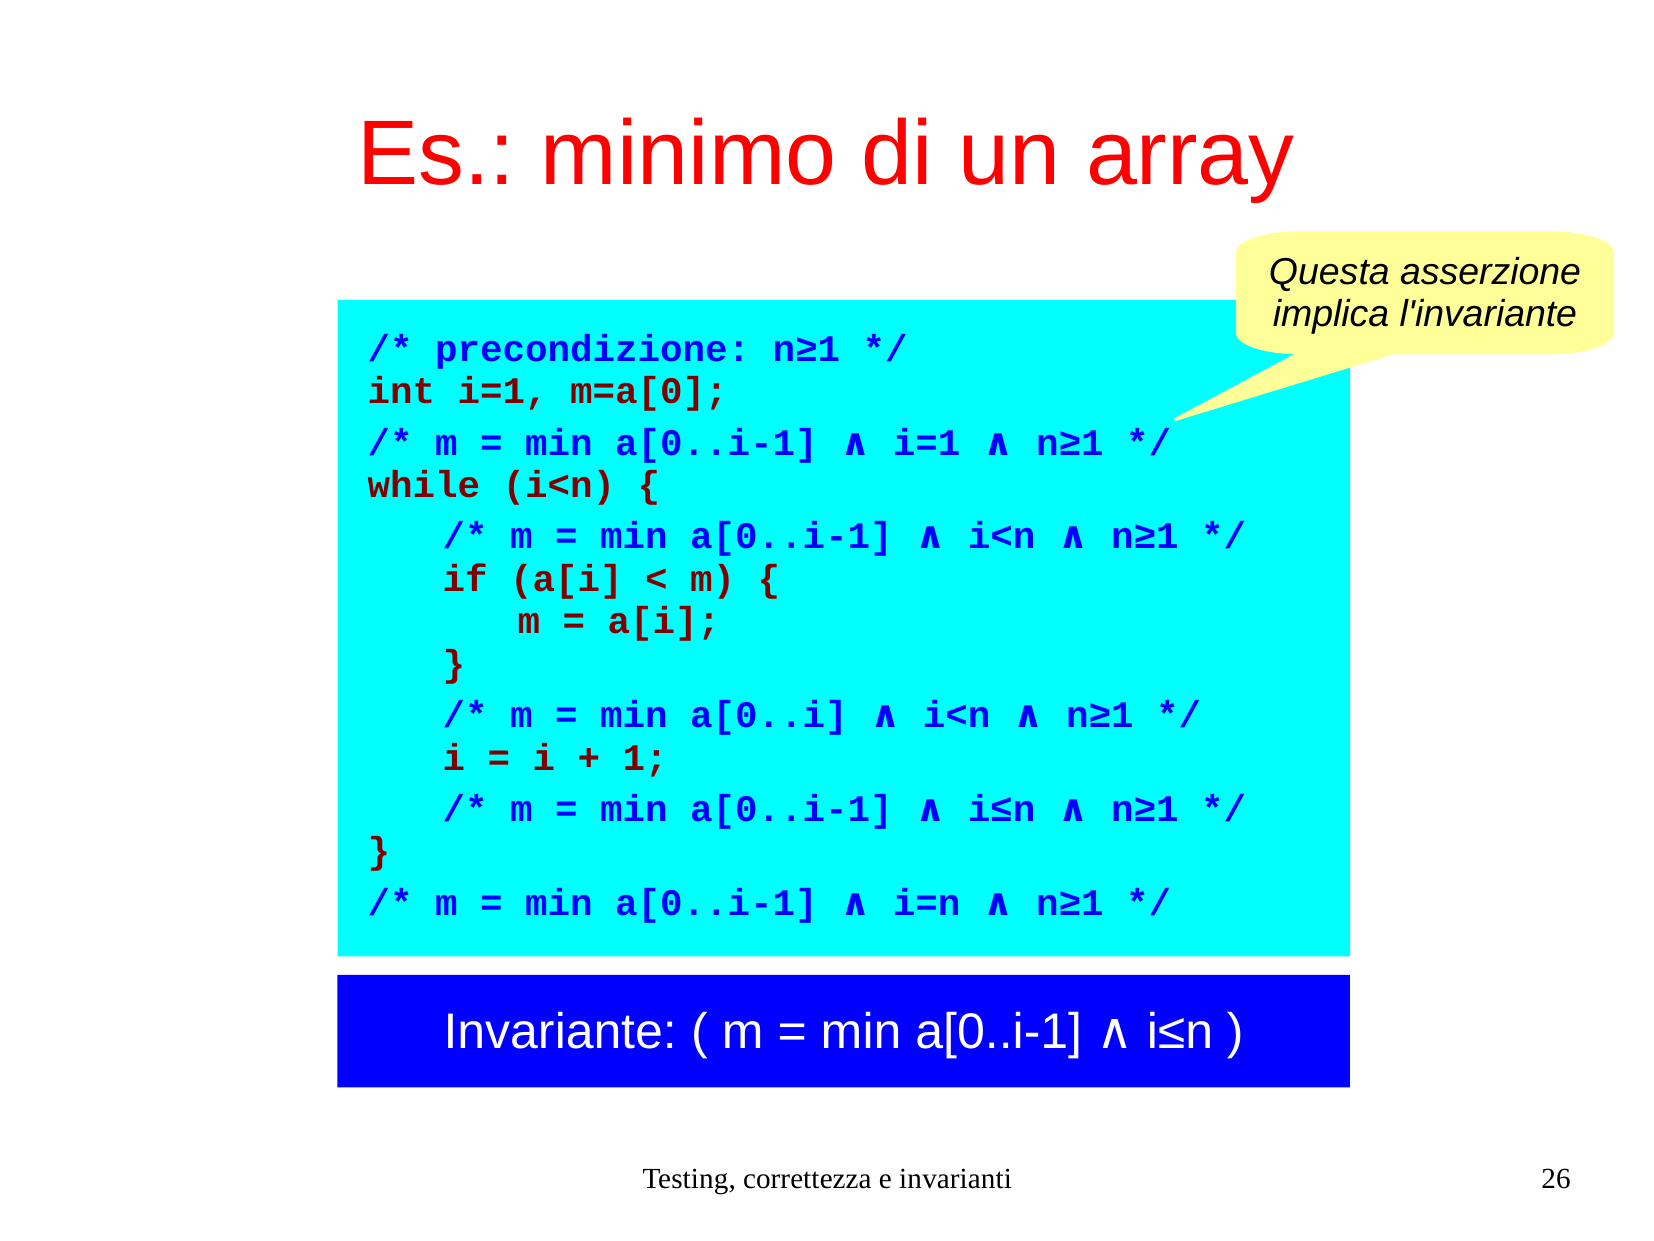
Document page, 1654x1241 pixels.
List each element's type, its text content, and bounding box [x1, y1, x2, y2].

text_box /* precondizione: n≥1 */ int i=1, m=a[0]; /* m = min a[0..i-1] ∧ i=1 ∧ n≥1 */ while (i<n) { /* m = min a[0..i-1] ∧ i<n ∧ n≥1 */ if (a[i] < m) { m = a[i]; } /* m = min a[0..i] ∧ i<n ∧ n≥1 */ i = i + 1; /* m = min a[0..i-1] ∧ i≤n ∧ n≥1 */ } /* m = min a[0..i-1] ∧ i=n ∧ n≥1 */ [337, 299, 1351, 938]
text_box Questa asserzione implica l'invariante [1175, 232, 1613, 420]
title Es.: minimo di un array [82, 49, 1571, 257]
text_box Invariante: ( m = min a[0..i-1] ∧ i≤n ) [337, 974, 1350, 1088]
